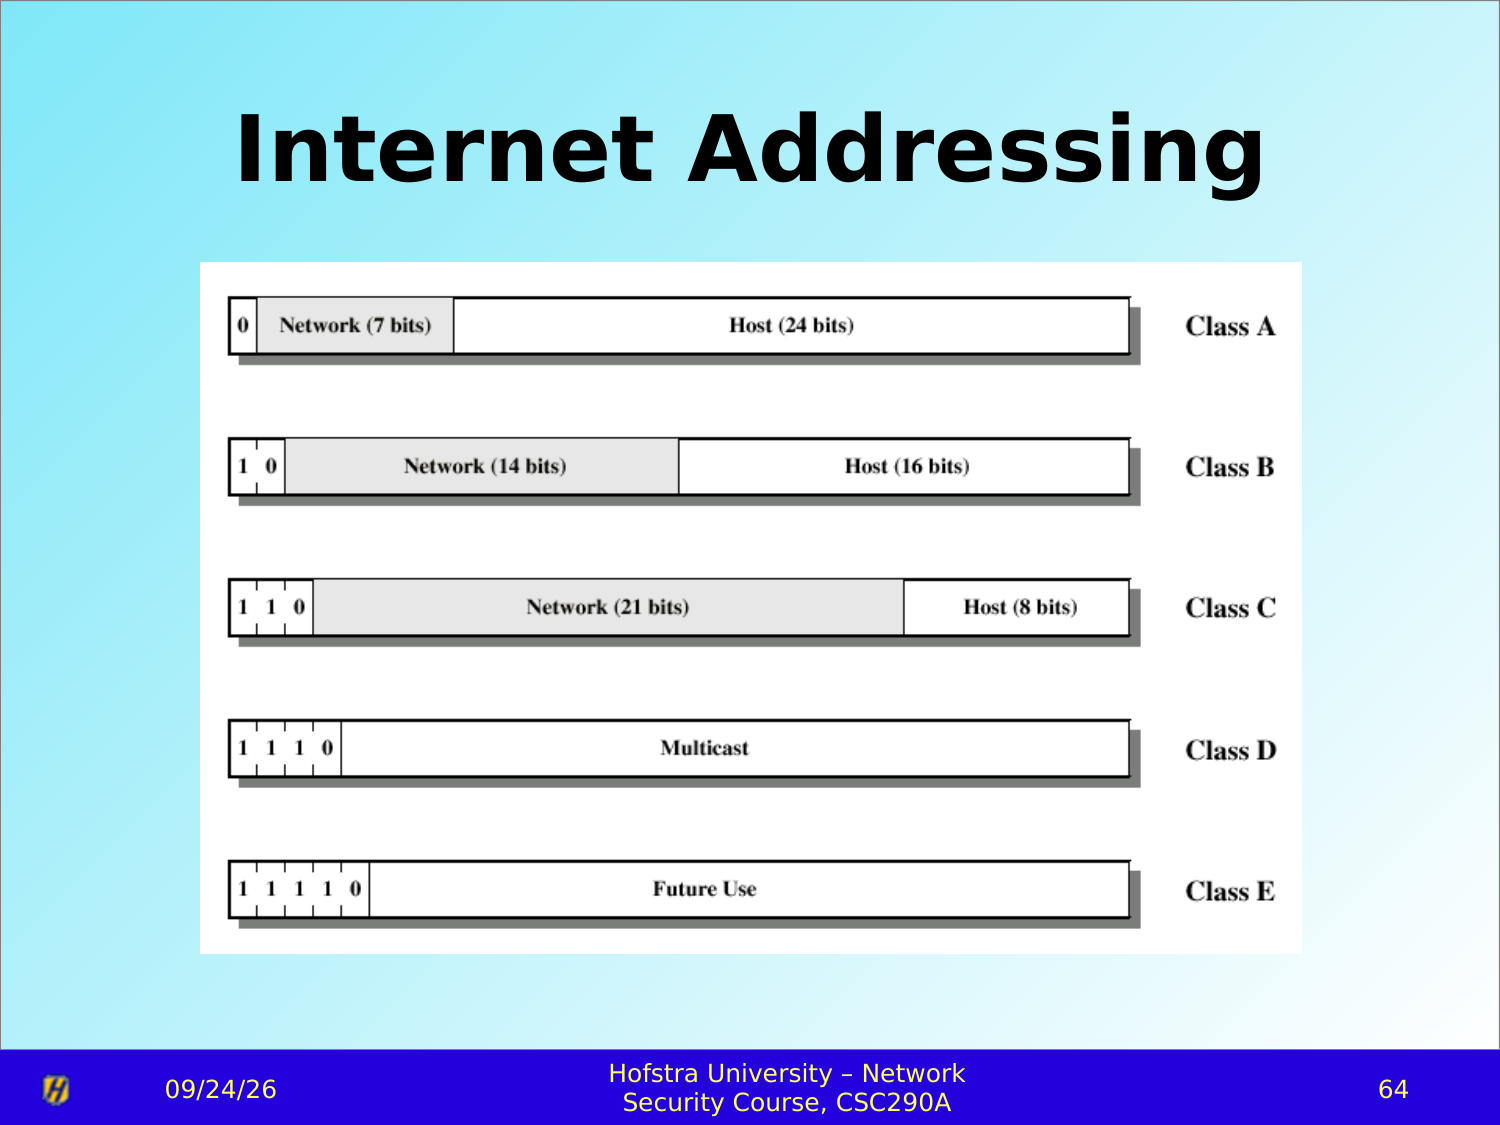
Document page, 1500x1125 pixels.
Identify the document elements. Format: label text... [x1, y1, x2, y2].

picture [37, 1072, 76, 1110]
title Internet Addressing [112, 88, 1391, 212]
picture [200, 262, 1302, 954]
